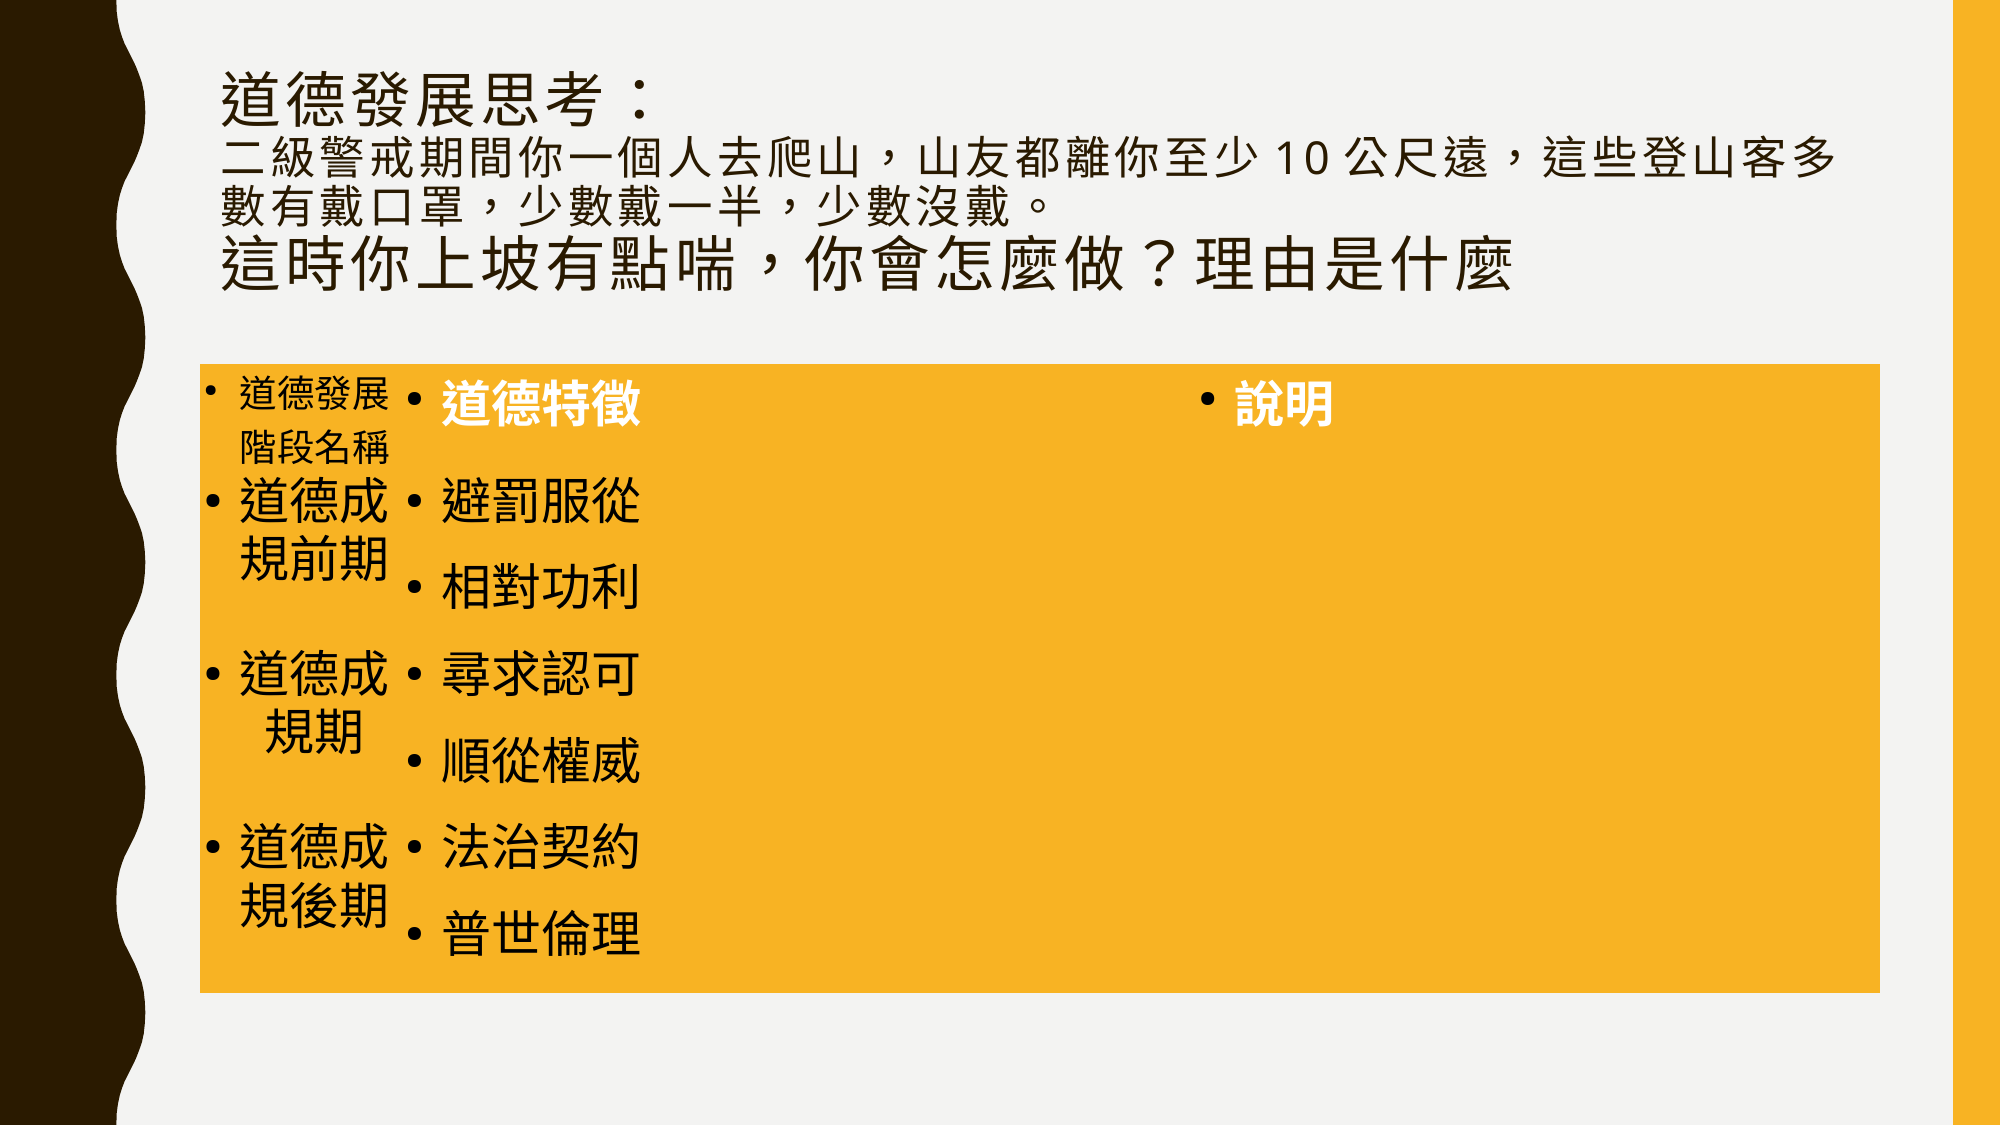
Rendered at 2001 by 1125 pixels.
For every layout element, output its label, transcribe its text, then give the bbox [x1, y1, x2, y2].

table_cell 順從權威 [394, 733, 653, 819]
table_cell [653, 819, 1880, 906]
table_header 道德發展階段名稱 [200, 364, 394, 473]
table_cell [653, 733, 1880, 819]
table_cell [653, 559, 1880, 646]
table_cell 法治契約 [394, 819, 653, 906]
table_cell [653, 473, 1880, 559]
table_header 說明 [653, 364, 1880, 473]
table_cell 相對功利 [394, 559, 653, 646]
table_cell [653, 646, 1880, 733]
table_cell 尋求認可 [394, 646, 653, 733]
table_cell 道德成規前期 [200, 473, 394, 646]
title 道德發展思考： 二級警戒期間你一個人去爬山，山友都離你至少10公尺遠，這些登山客多數有戴口罩，少數戴一半，少數沒戴。 這時你上坡有點喘，你會怎麼做？理由是什麼 [205, 62, 1876, 308]
table_cell 道德成規期 [200, 646, 394, 819]
table_cell 避罰服從 [394, 473, 653, 559]
table_header 道德特徵 [394, 364, 653, 473]
table_cell 道德成規後期 [200, 819, 394, 993]
table_cell [653, 906, 1880, 993]
table_cell 普世倫理 [394, 906, 653, 993]
